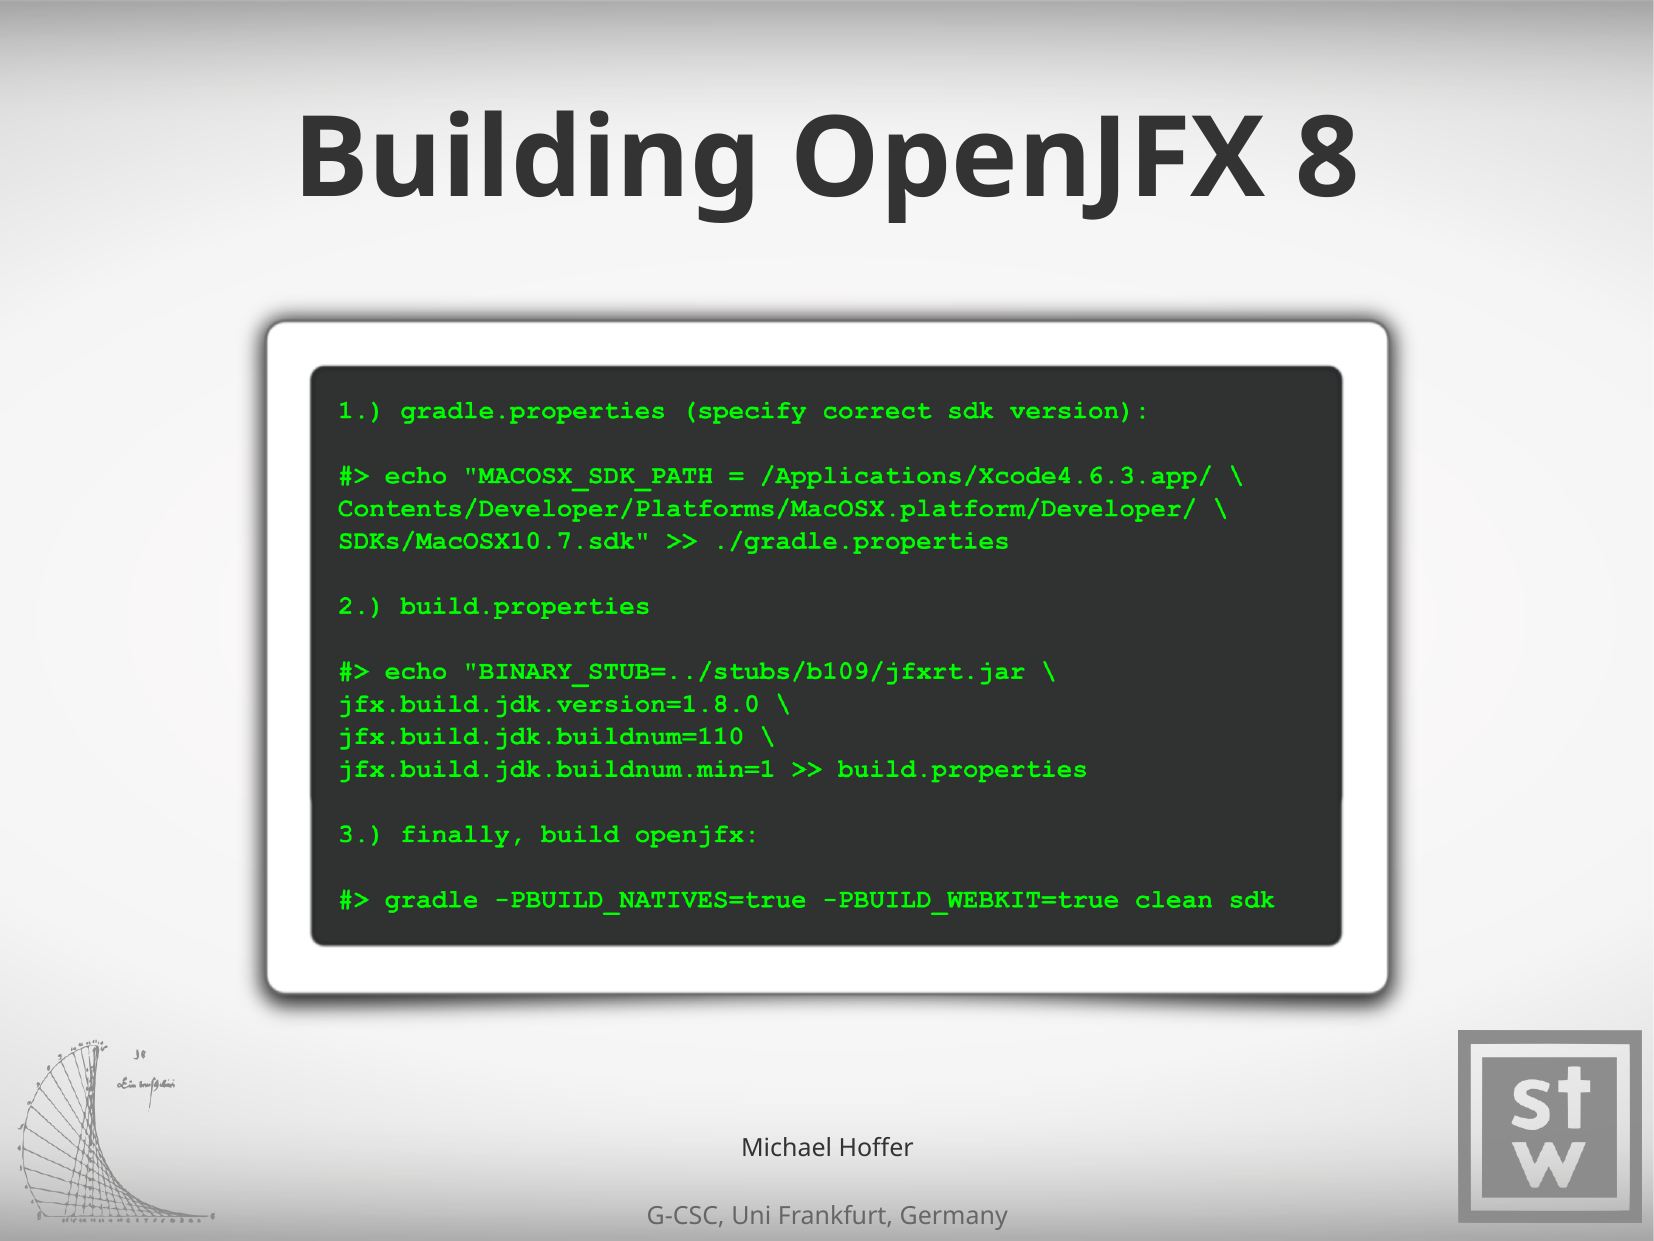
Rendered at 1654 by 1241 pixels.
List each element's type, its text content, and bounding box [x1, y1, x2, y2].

picture [0, 0, 1654, 1241]
title Building OpenJFX 8 [82, 49, 1571, 257]
